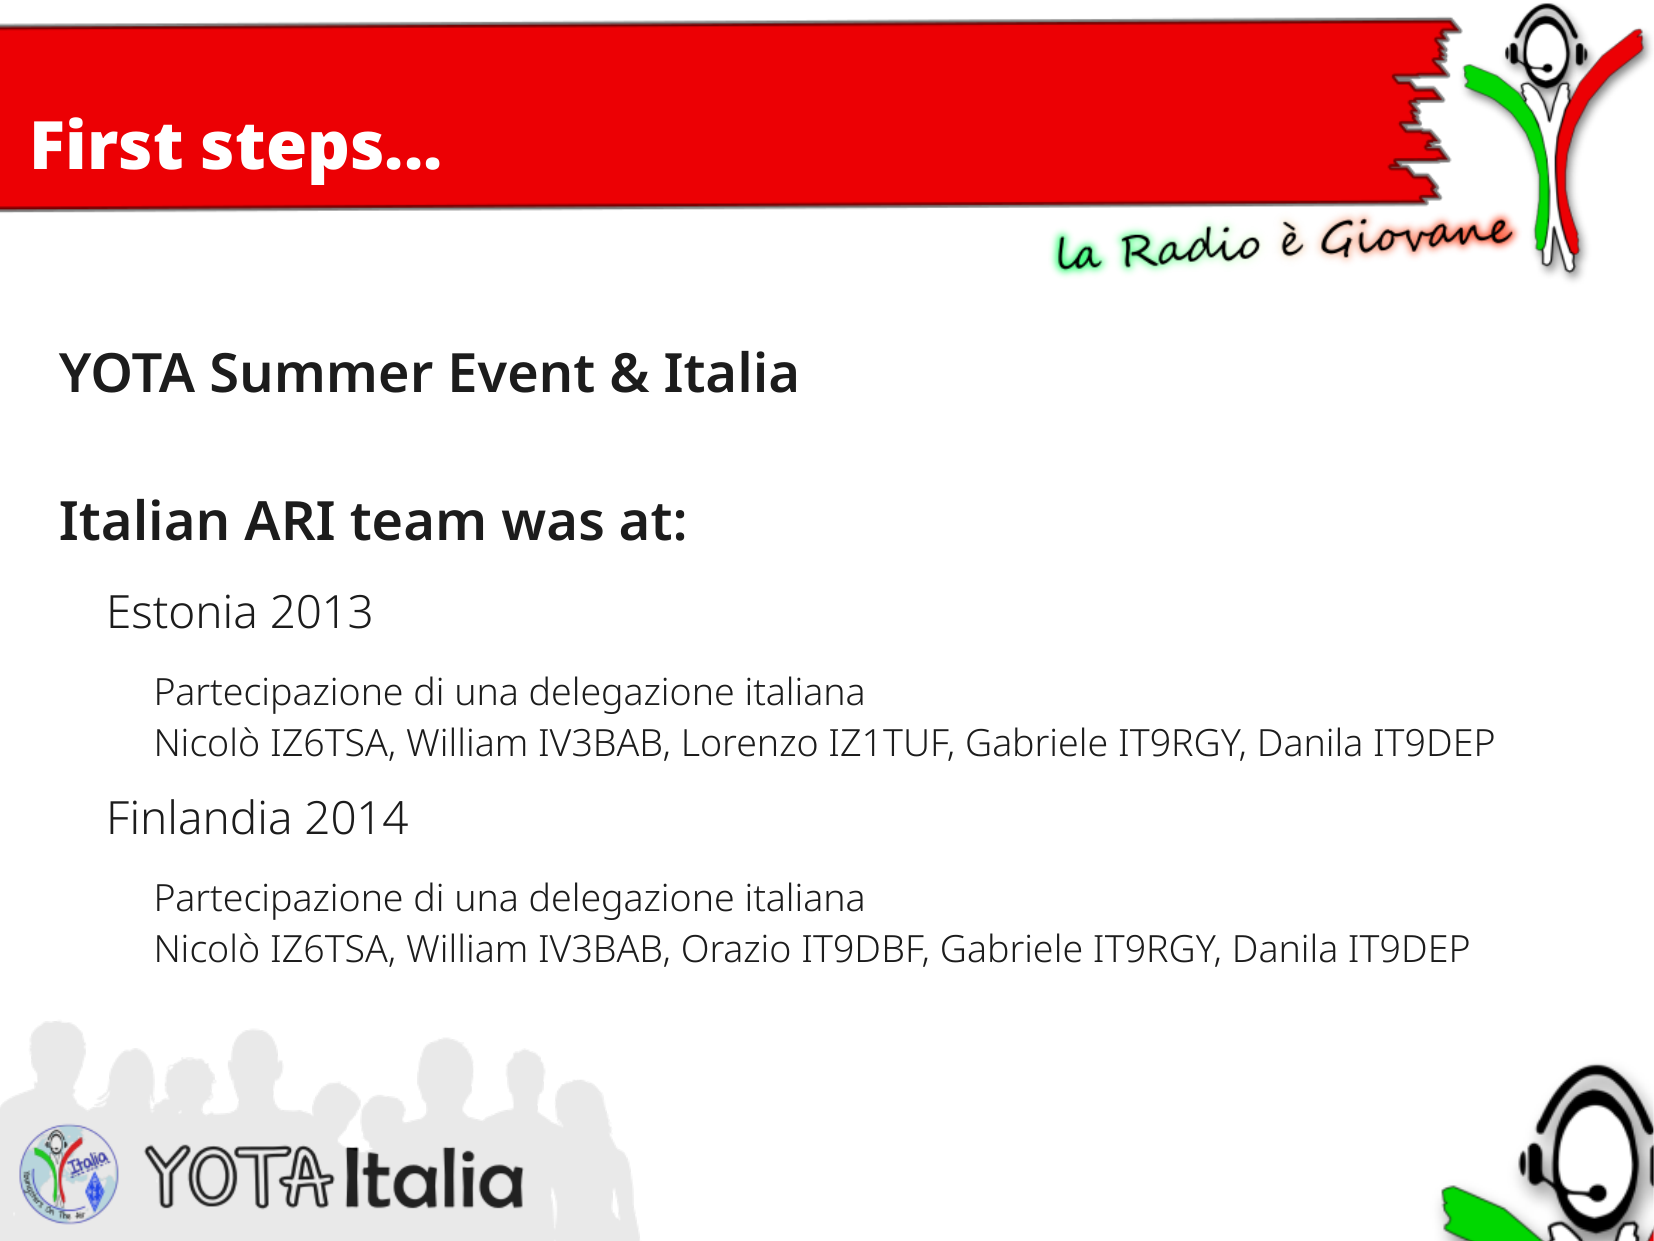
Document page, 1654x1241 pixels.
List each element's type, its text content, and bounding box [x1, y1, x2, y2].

picture [1413, 1051, 1654, 1241]
list YOTA Summer Event & Italia Italian ARI team was at: Estonia 2013 Partecipazione di una delegazione italiana Nicolò IZ6TSA, William IV3BAB, Lorenzo IZ1TUF, Gabriele IT9RGY, Danila IT9DEP Finlandia 2014 Partecipazione di una delegazione italiana Nicolò IZ6TSA, William IV3BAB, Orazio IT9DBF, Gabriele IT9RGY, Danila IT9DEP [59, 236, 1565, 1111]
picture [0, 0, 1654, 313]
picture [0, 999, 652, 1241]
title First steps... [29, 41, 1371, 189]
